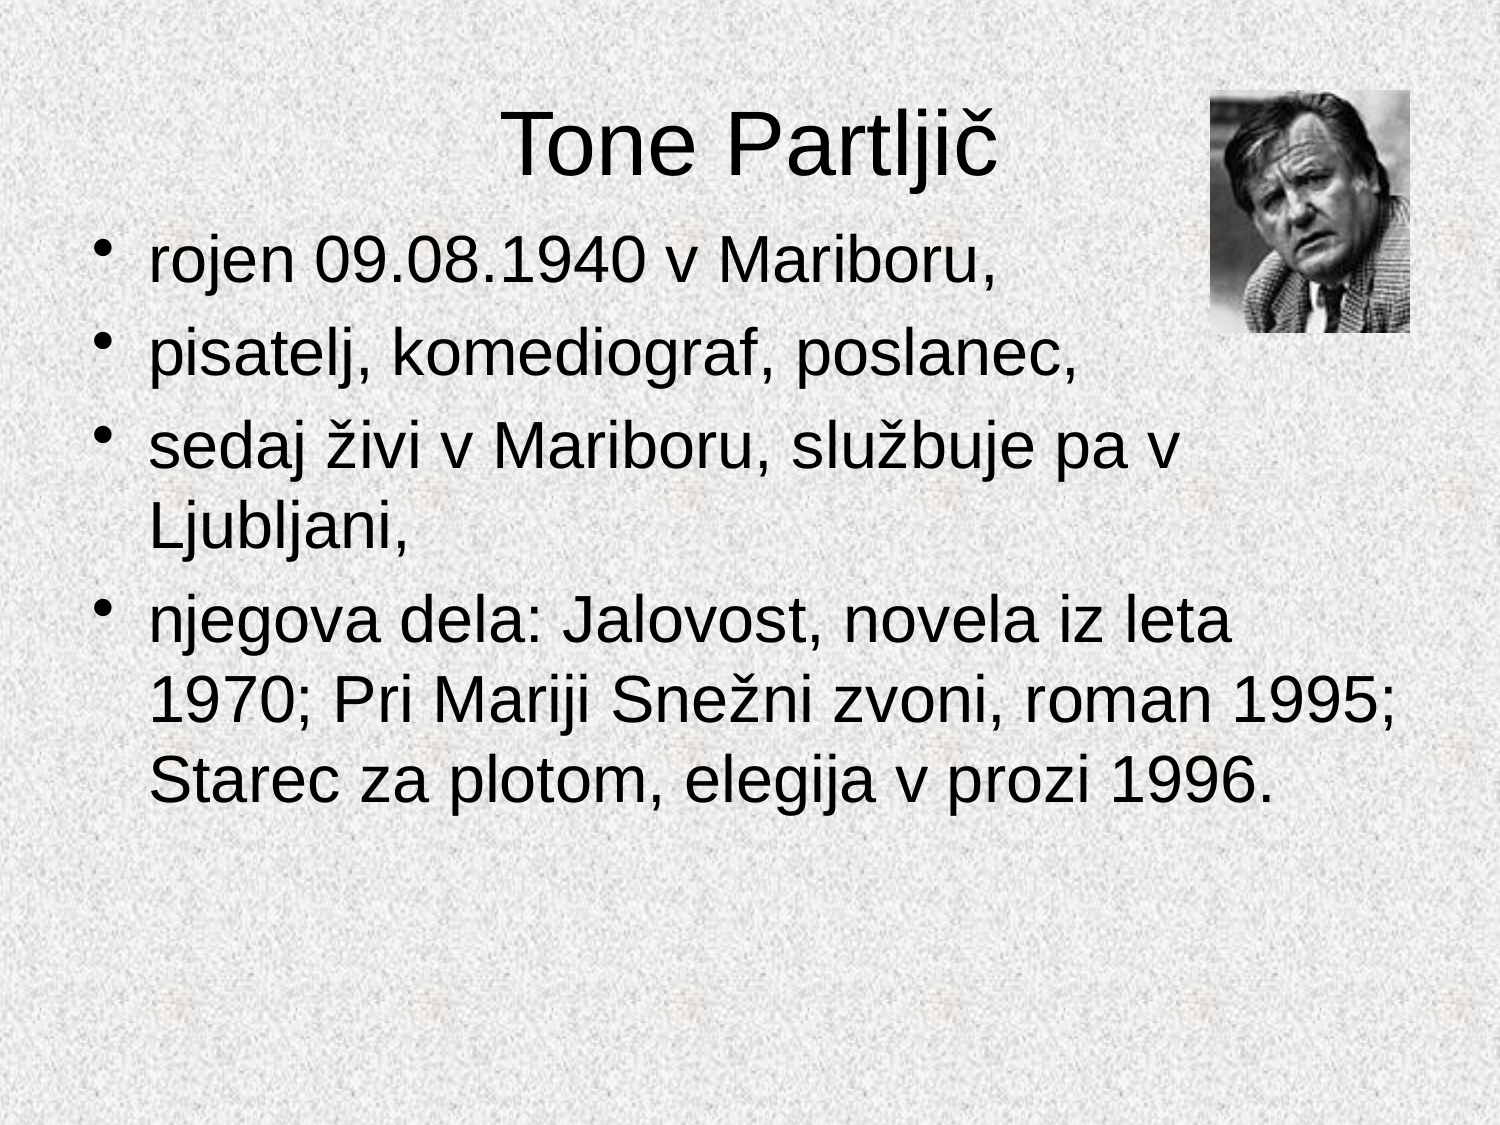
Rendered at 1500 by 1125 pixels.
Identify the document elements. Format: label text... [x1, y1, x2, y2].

title Tone Partljič [75, 45, 1425, 233]
list rojen 09.08.1940 v Mariboru, pisatelj, komediograf, poslanec, sedaj živi v Mariboru, službuje pa v Ljubljani, njegova dela: Jalovost, novela iz leta 1970; Pri Mariji Snežni zvoni, roman 1995; Starec za plotom, elegija v prozi 1996. [76, 208, 1427, 917]
picture [0, 0, 1500, 1125]
